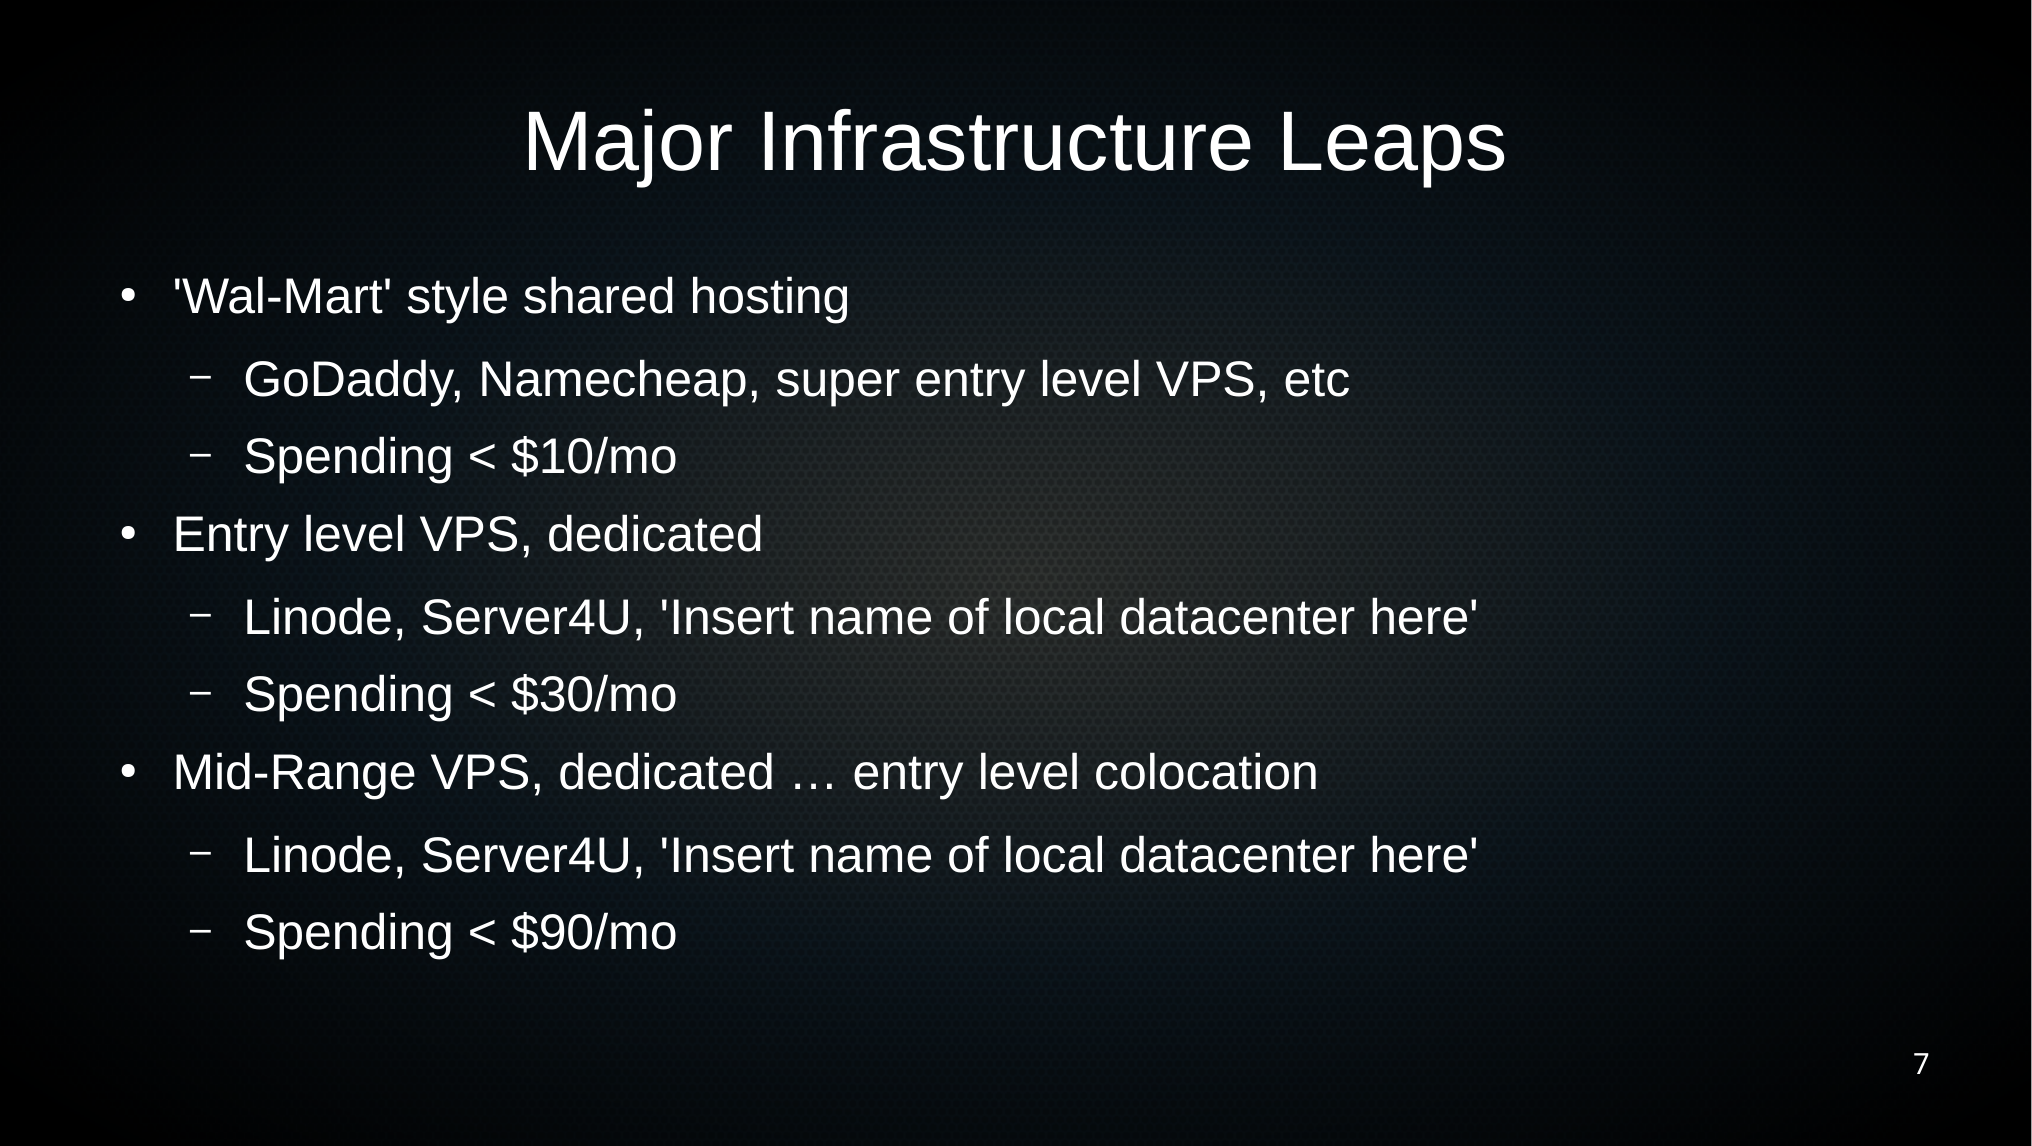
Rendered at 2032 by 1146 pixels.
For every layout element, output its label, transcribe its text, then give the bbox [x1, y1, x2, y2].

picture [0, 0, 2032, 1146]
list 'Wal-Mart' style shared hosting GoDaddy, Namecheap, super entry level VPS, etc Spending < $10/mo Entry level VPS, dedicated Linode, Server4U, 'Insert name of local datacenter here' Spending < $30/mo Mid-Range VPS, dedicated … entry level colocation Linode, Server4U, 'Insert name of local datacenter here' Spending < $90/mo [101, 268, 1890, 1025]
title Major Infrastructure Leaps [101, 45, 1930, 237]
